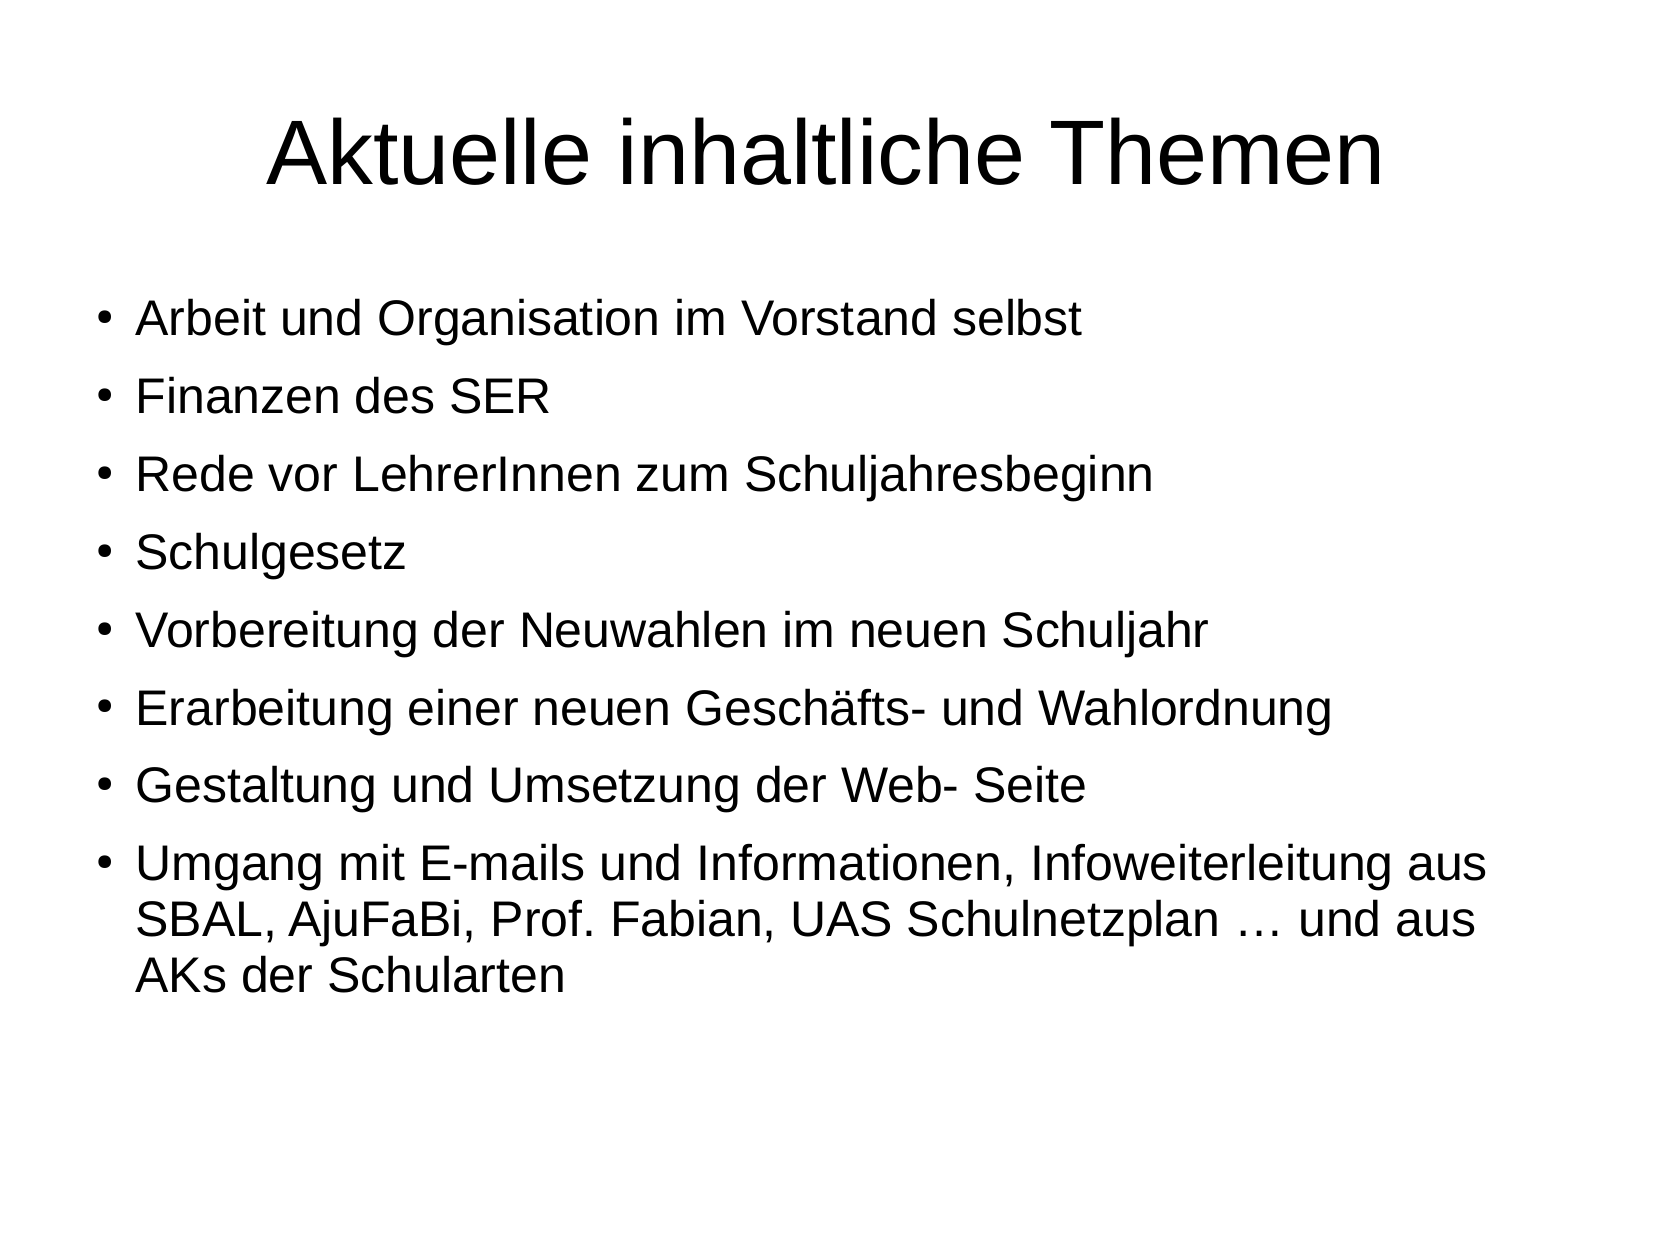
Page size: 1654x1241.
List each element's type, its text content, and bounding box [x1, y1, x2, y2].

title Aktuelle inhaltliche Themen [82, 49, 1571, 257]
list Arbeit und Organisation im Vorstand selbst Finanzen des SER Rede vor LehrerInnen zum Schuljahresbeginn Schulgesetz Vorbereitung der Neuwahlen im neuen Schuljahr Erarbeitung einer neuen Geschäfts- und Wahlordnung Gestaltung und Umsetzung der Web- Seite Umgang mit E-mails und Informationen, Infoweiterleitung aus SBAL, AjuFaBi, Prof. Fabian, UAS Schulnetzplan … und aus AKs der Schularten [82, 290, 1538, 1010]
